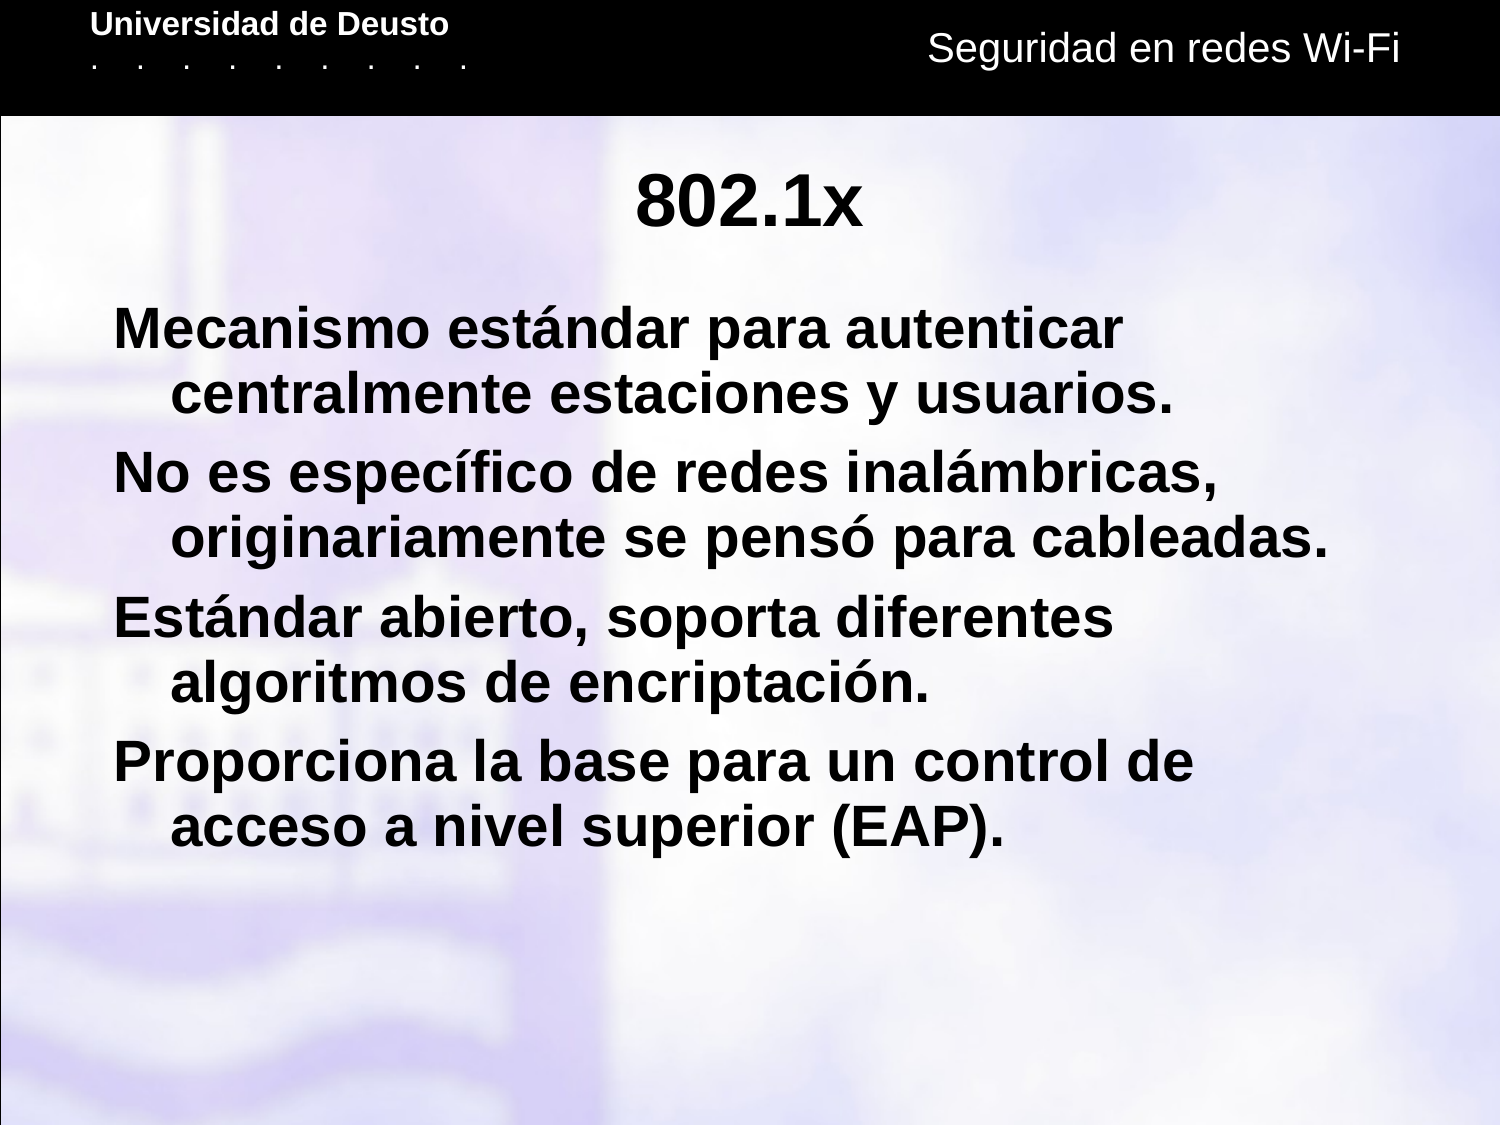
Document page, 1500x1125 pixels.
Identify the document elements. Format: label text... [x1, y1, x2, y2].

picture [1, 116, 1500, 1125]
list Mecanismo estándar para autenticar centralmente estaciones y usuarios. No es específico de redes inalámbricas, originariamente se pensó para cableadas. Estándar abierto, soporta diferentes algoritmos de encriptación. Proporciona la base para un control de acceso a nivel superior (EAP). [114, 295, 1390, 983]
title 802.1x [112, 137, 1388, 263]
